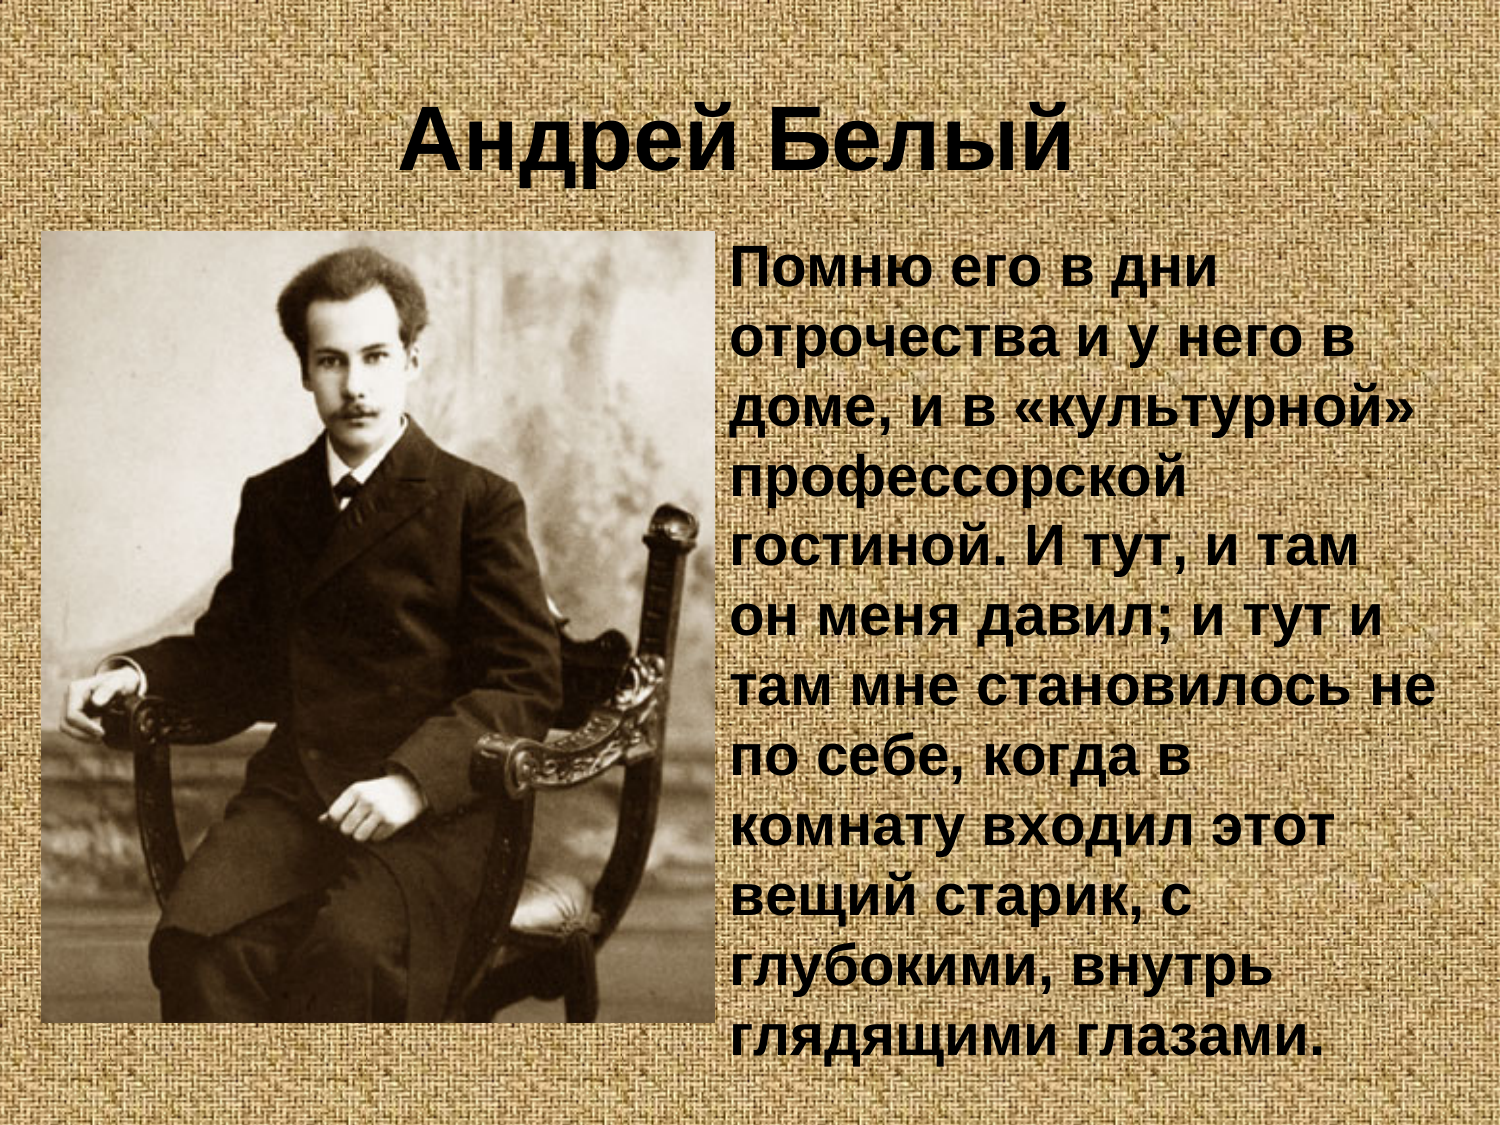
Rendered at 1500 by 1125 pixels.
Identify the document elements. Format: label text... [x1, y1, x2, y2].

text_box Помню его в дни отрочества и у него в доме, и в «культурной» профессорской гостиной. И тут, и там он меня давил; и тут и там мне становилось не по себе, когда в комнату входил этот вещий старик, с глубокими, внутрь глядящими глазами. [714, 219, 1459, 1076]
picture [0, 0, 1500, 1125]
title Андрей Белый [75, 45, 1426, 231]
